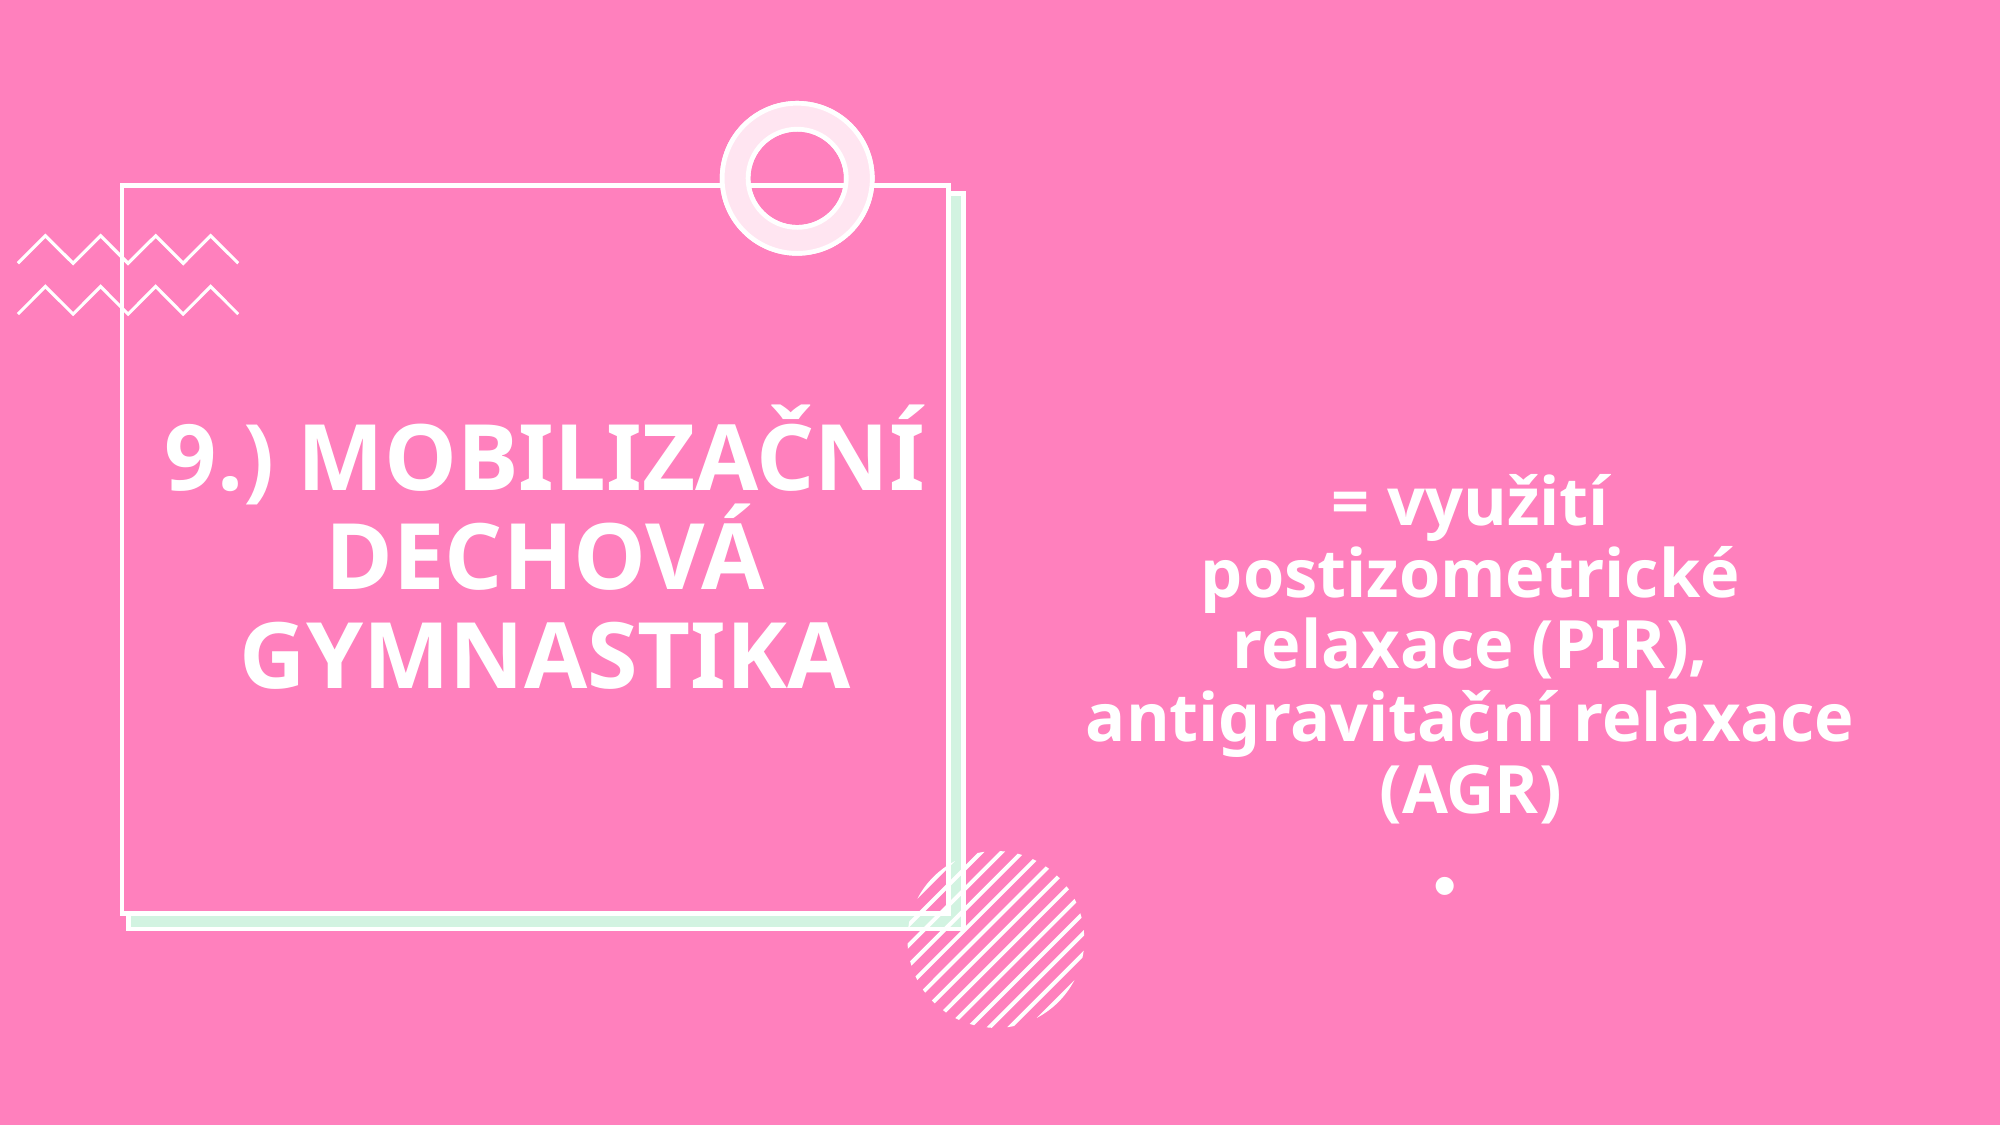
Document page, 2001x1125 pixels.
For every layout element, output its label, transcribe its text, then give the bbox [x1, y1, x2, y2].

text_box [0, 0, 2000, 1125]
title 9.) MOBILIZAČNÍ DECHOVÁ GYMNASTIKA [137, 228, 954, 892]
list = využití postizometrické relaxace (PIR), antigravitační relaxace (AGR) [1062, 459, 1879, 900]
